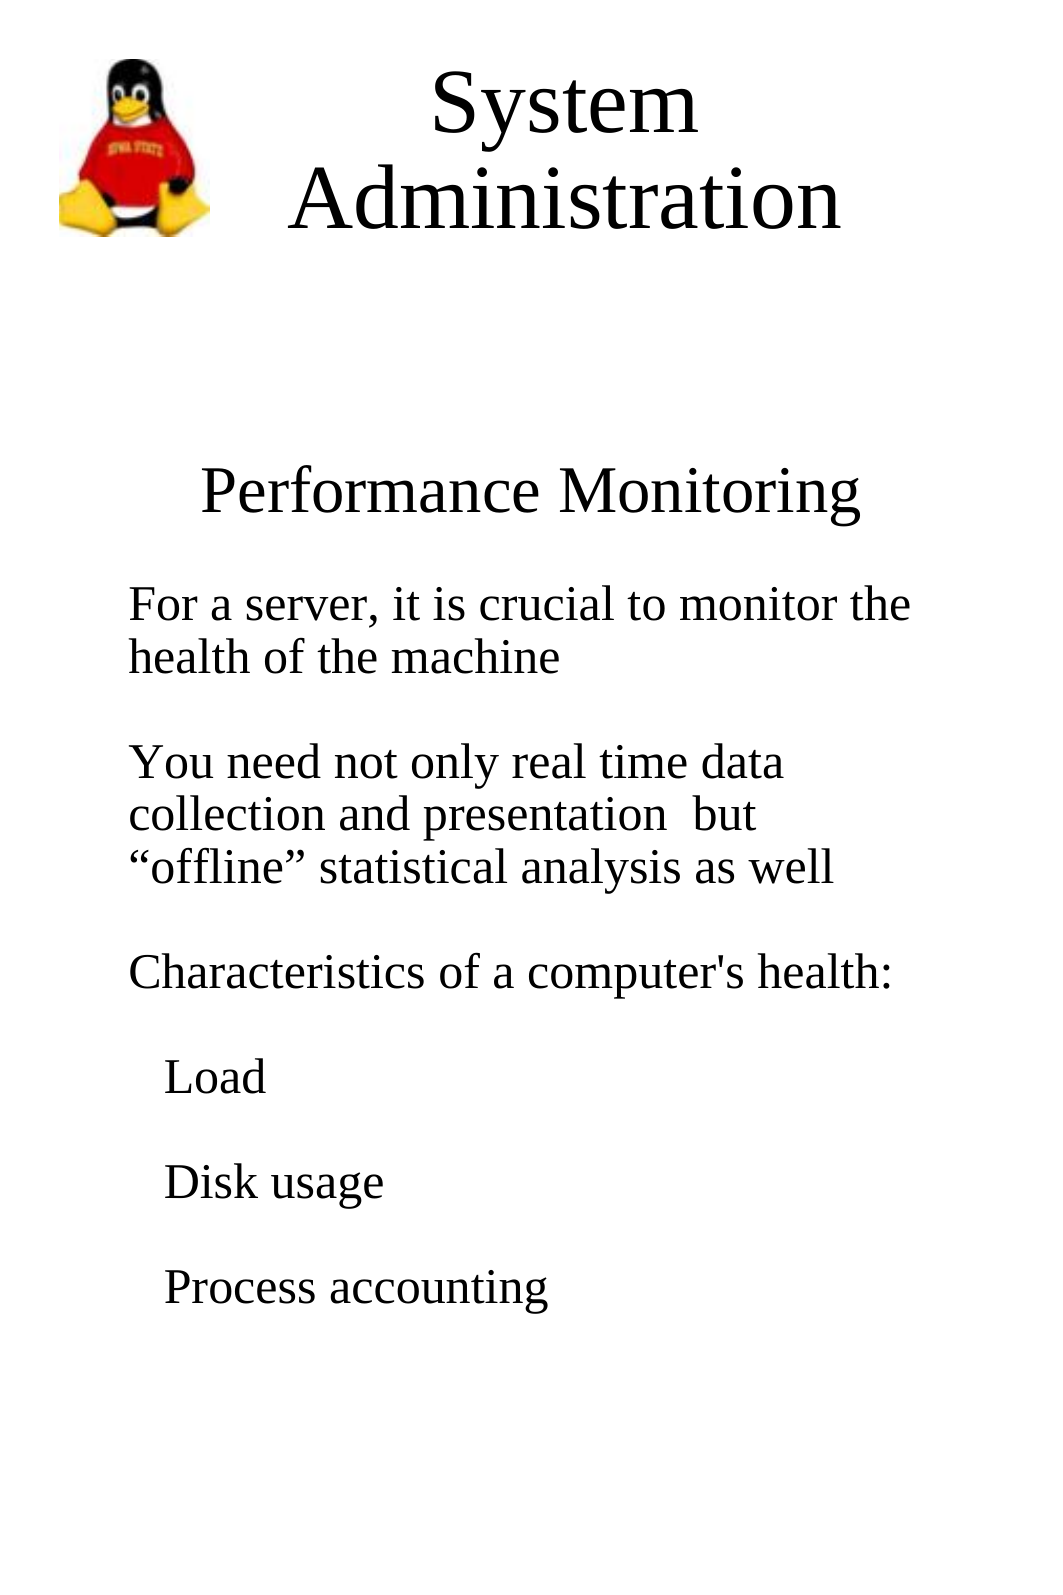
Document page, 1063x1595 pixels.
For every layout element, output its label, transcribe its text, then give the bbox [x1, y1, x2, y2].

title System Administration [237, 28, 893, 237]
picture [59, 59, 210, 237]
subtitle Performance Monitoring For a server, it is crucial to monitor the health of the machine You need not only real time data collection and presentation but “offline” statistical analysis as well Characteristics of a computer's health: Load Disk usage Process accounting [128, 237, 936, 1595]
